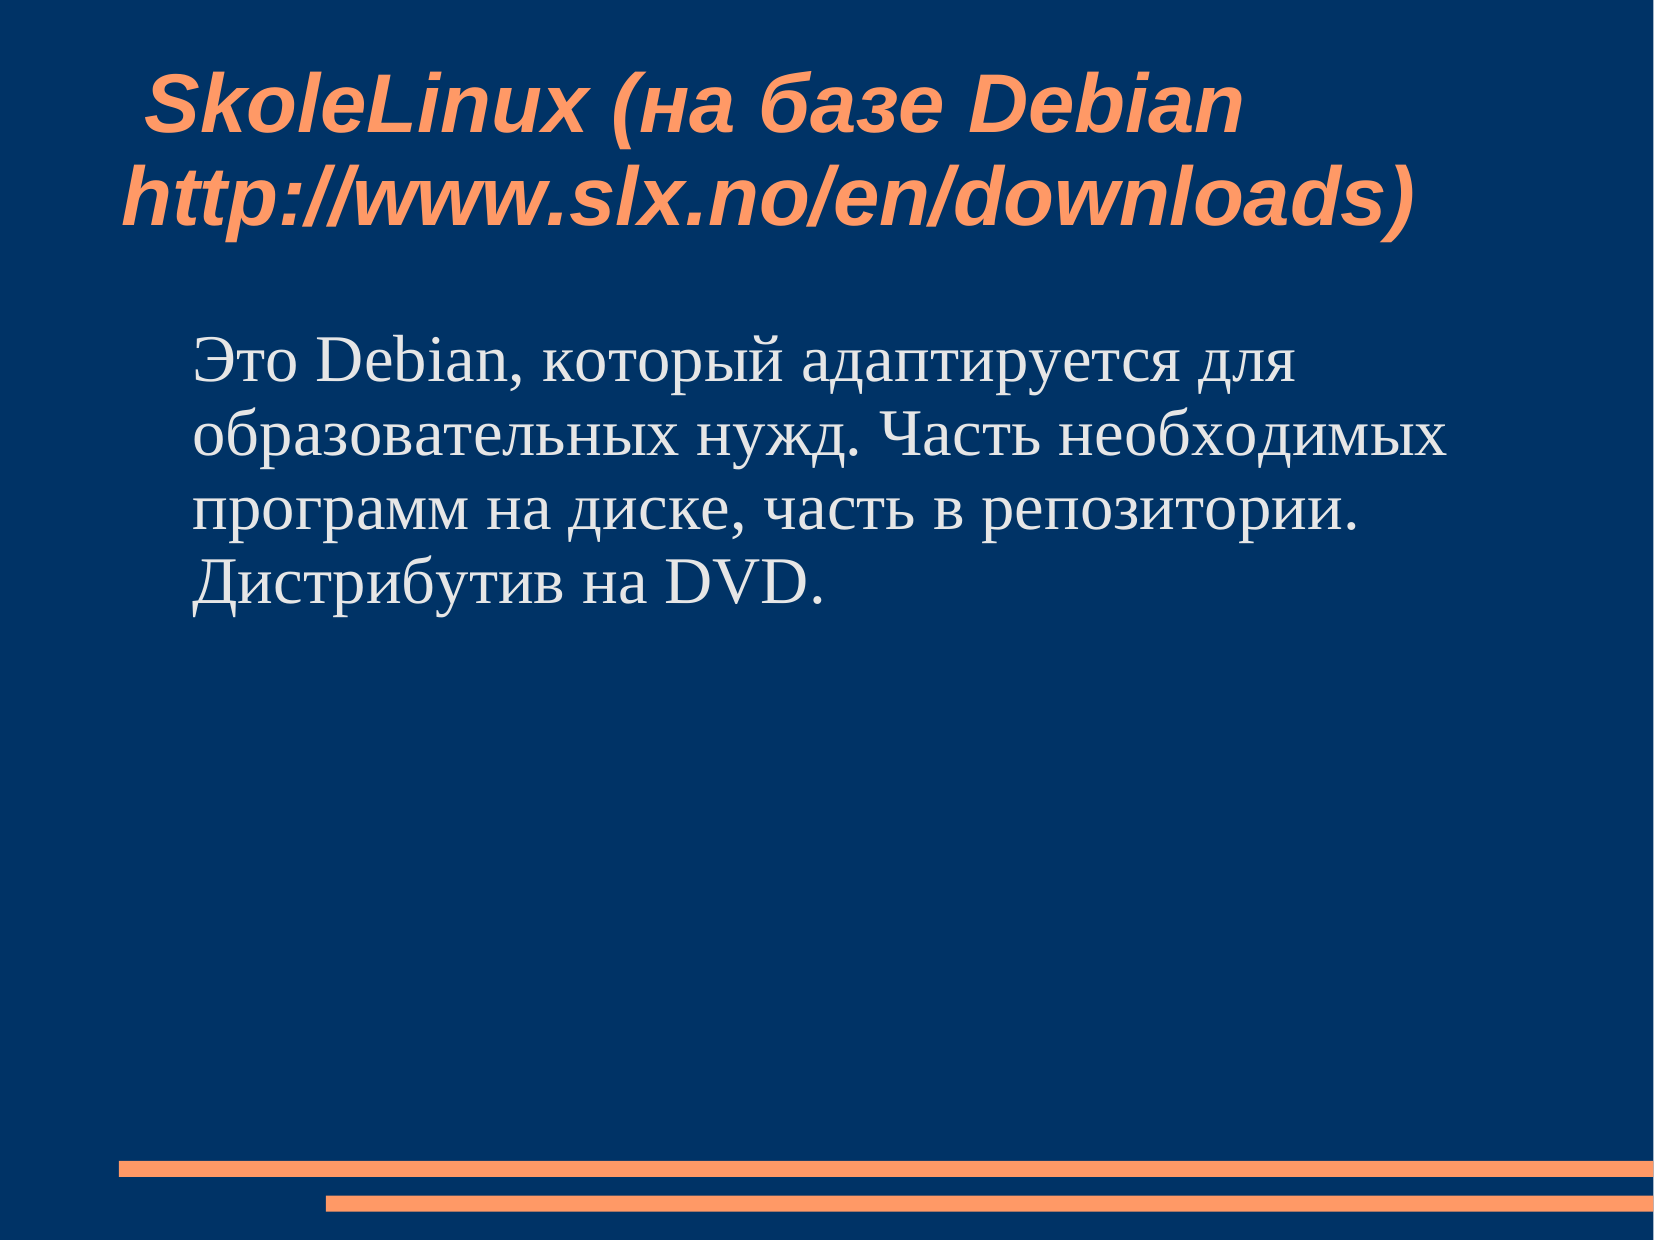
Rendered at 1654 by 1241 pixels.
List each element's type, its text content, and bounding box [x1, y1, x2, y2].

title SkoleLinux (на базе Debian http://www.slx.no/en/downloads) [121, 53, 1534, 247]
list Это Debian, который адаптируется для образовательных нужд. Часть необходимых программ на диске, часть в репозитории. Дистрибутив на DVD. [121, 322, 1561, 1126]
